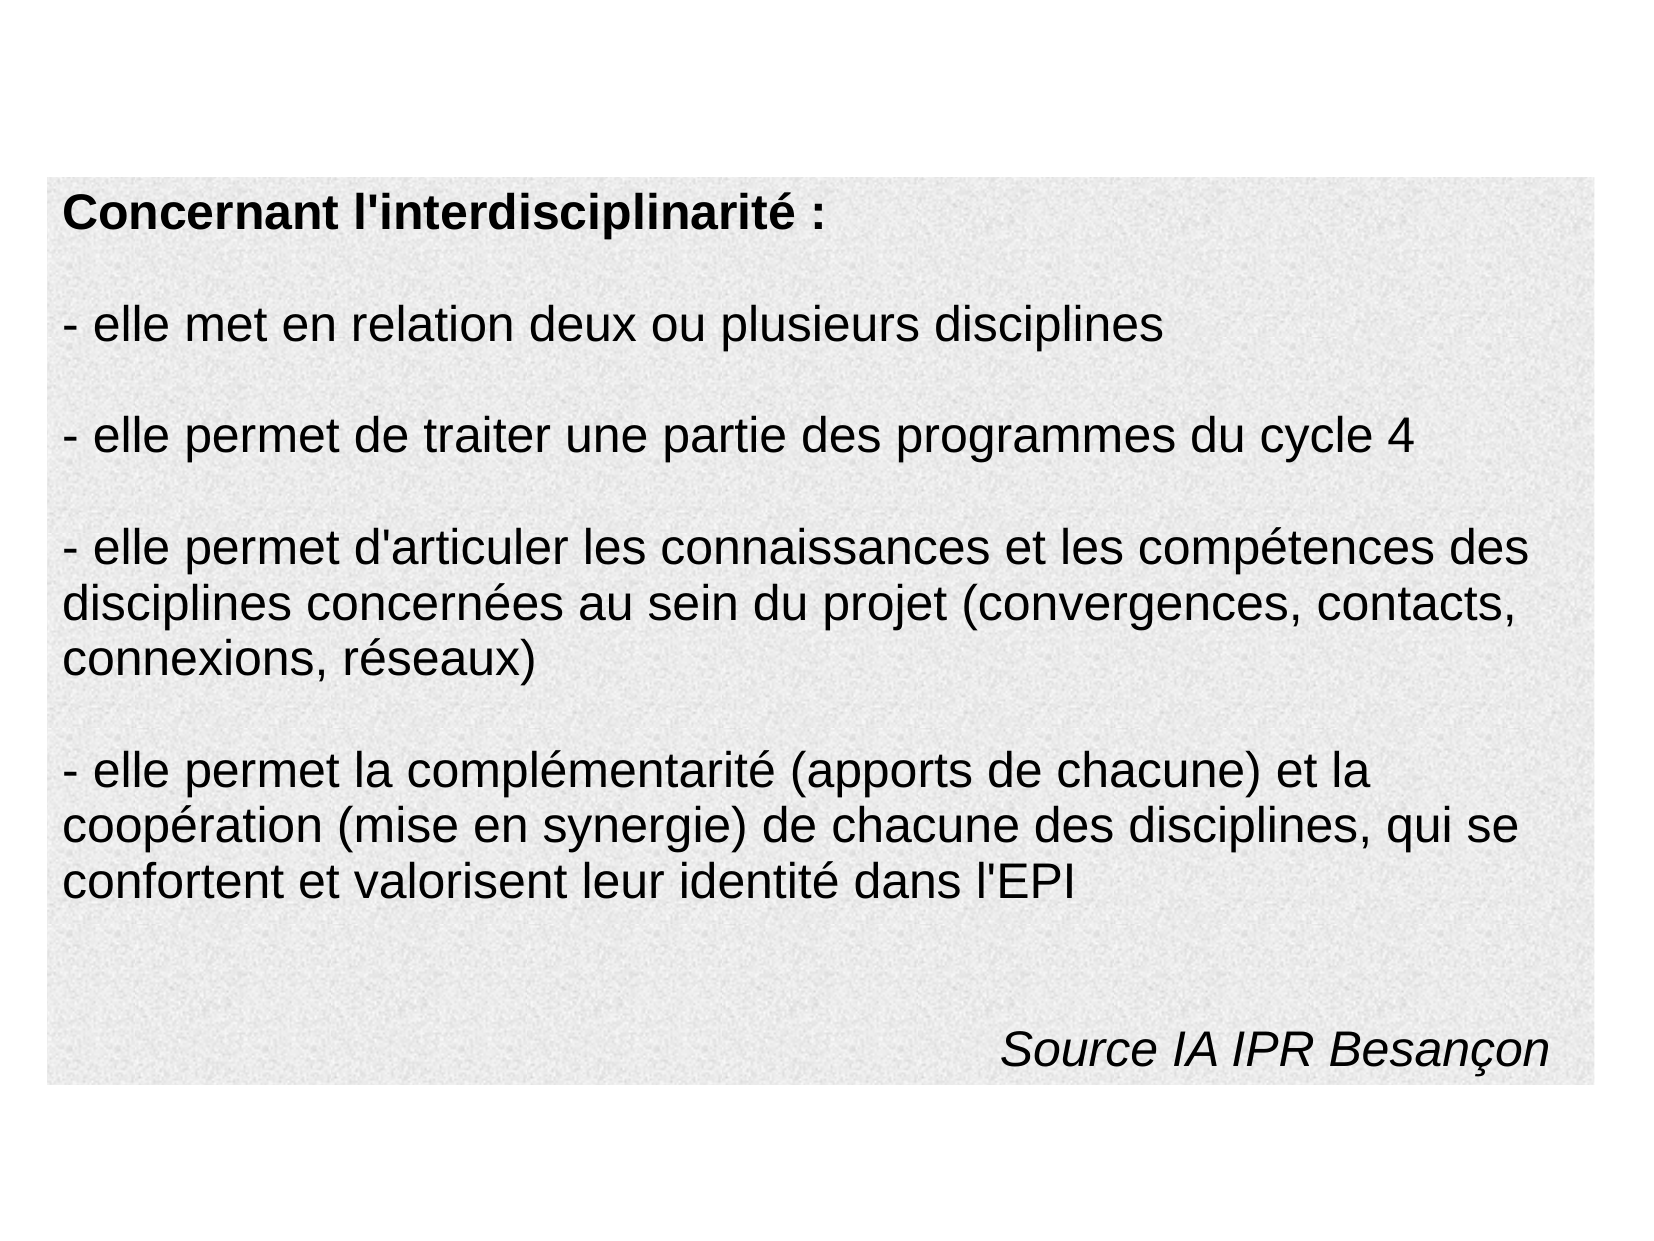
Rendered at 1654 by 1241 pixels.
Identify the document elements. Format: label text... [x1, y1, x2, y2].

text_box Concernant l'interdisciplinarité : - elle met en relation deux ou plusieurs disciplines - elle permet de traiter une partie des programmes du cycle 4 - elle permet d'articuler les connaissances et les compétences des disciplines concernées au sein du projet (convergences, contacts, connexions, réseaux) - elle permet la complémentarité (apports de chacune) et la coopération (mise en synergie) de chacune des disciplines, qui se confortent et valorisent leur identité dans l'EPI Source IA IPR Besançon [47, 177, 1595, 1085]
text_box [38, 615, 1586, 1160]
